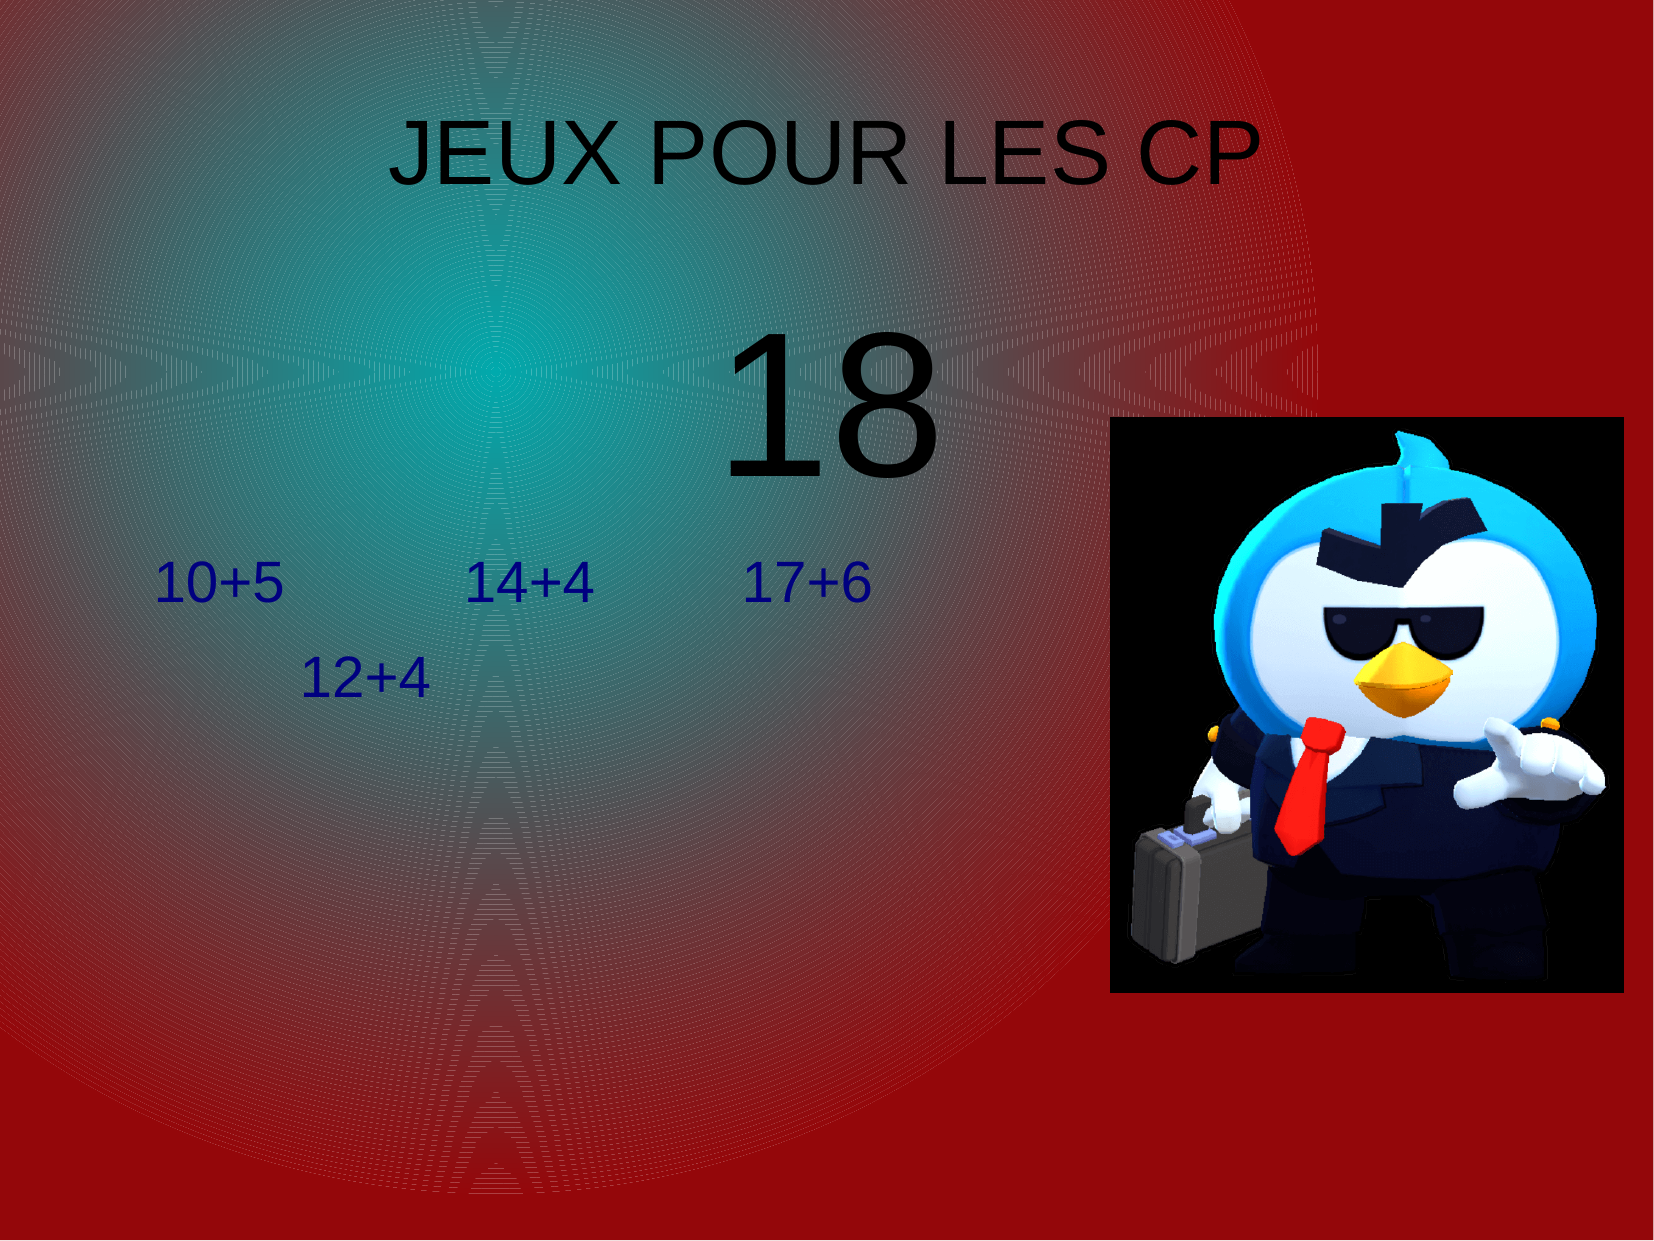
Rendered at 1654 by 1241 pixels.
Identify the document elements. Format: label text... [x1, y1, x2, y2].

list 18 10+5 14+4 17+6 12+4 [82, 290, 1571, 1010]
title JEUX POUR LES CP [82, 49, 1571, 257]
picture [1110, 417, 1624, 993]
